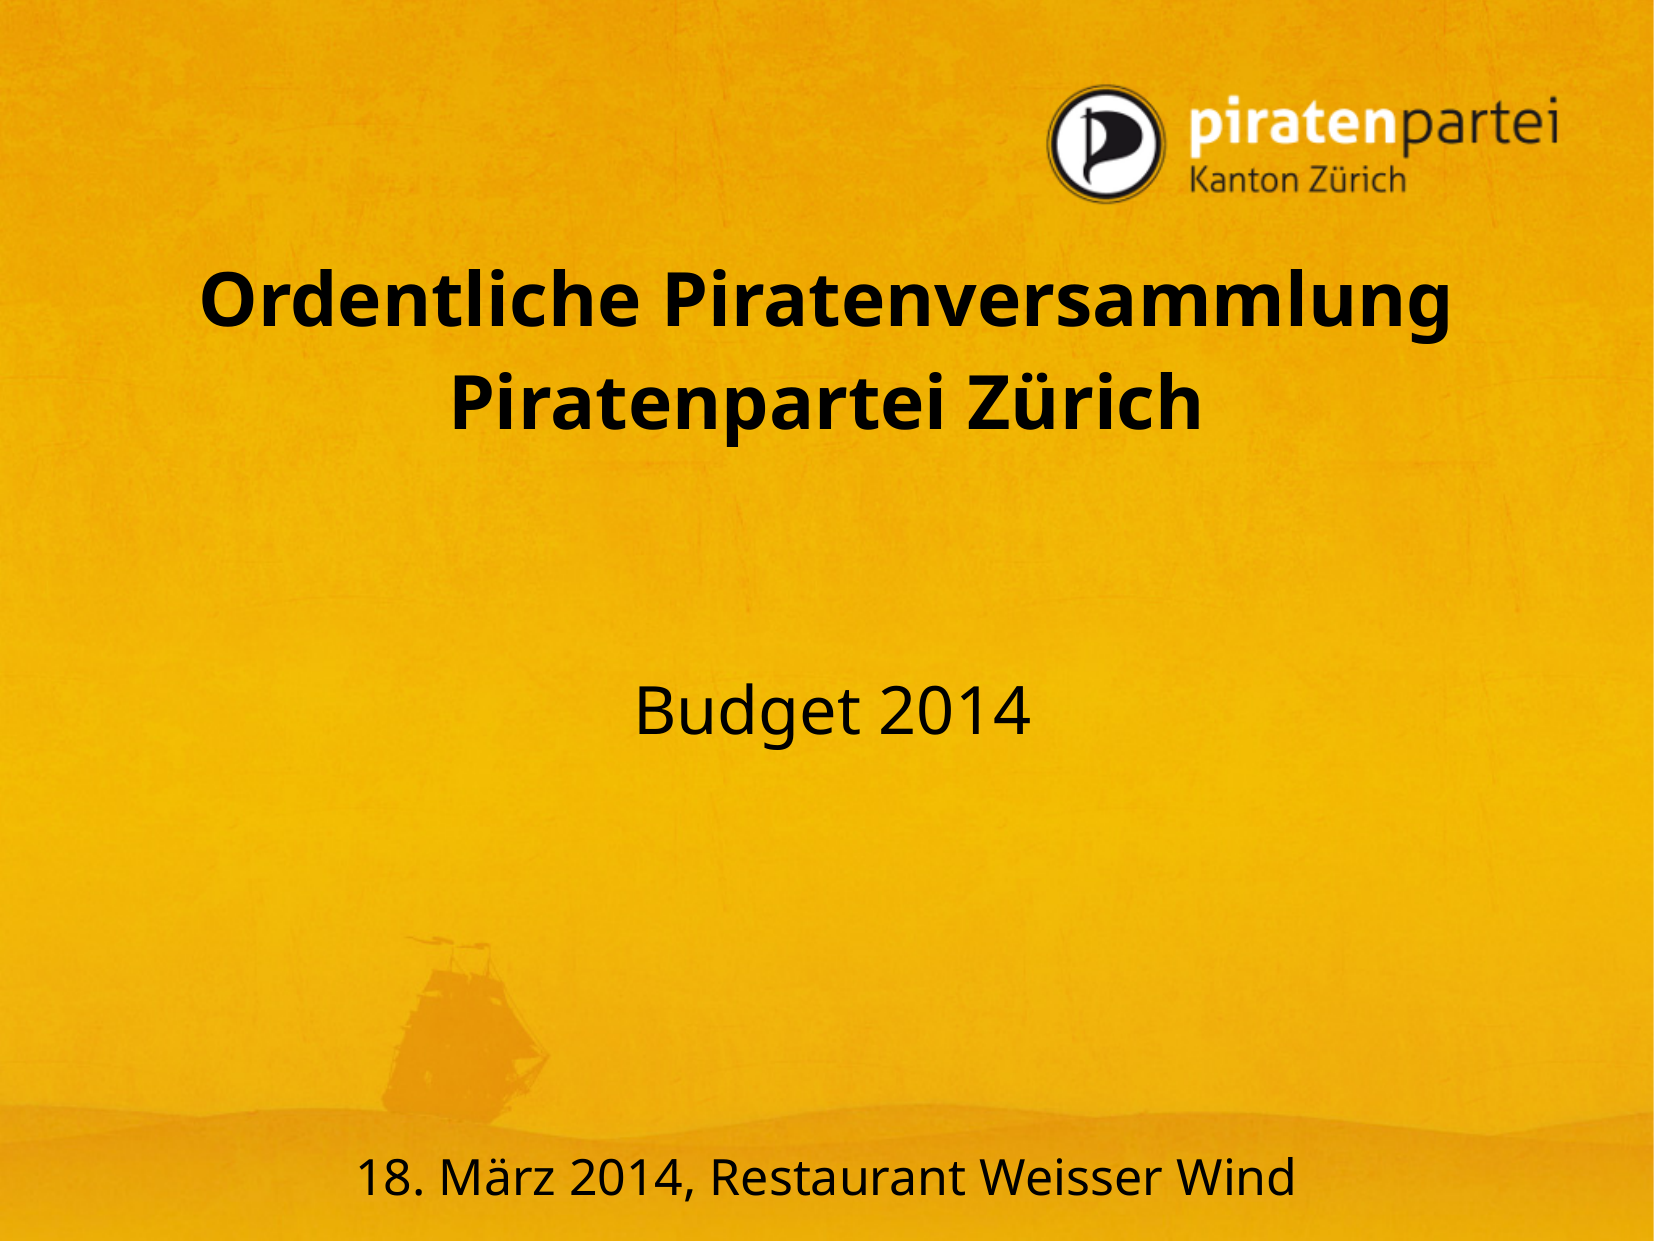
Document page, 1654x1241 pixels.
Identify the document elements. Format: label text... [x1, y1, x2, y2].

picture [0, 0, 1654, 1241]
subtitle Budget 2014 [88, 442, 1577, 975]
title Ordentliche Piratenversammlung Piratenpartei Zürich [82, 225, 1571, 473]
text_box 18. März 2014, Restaurant Weisser Wind [206, 1135, 1447, 1211]
